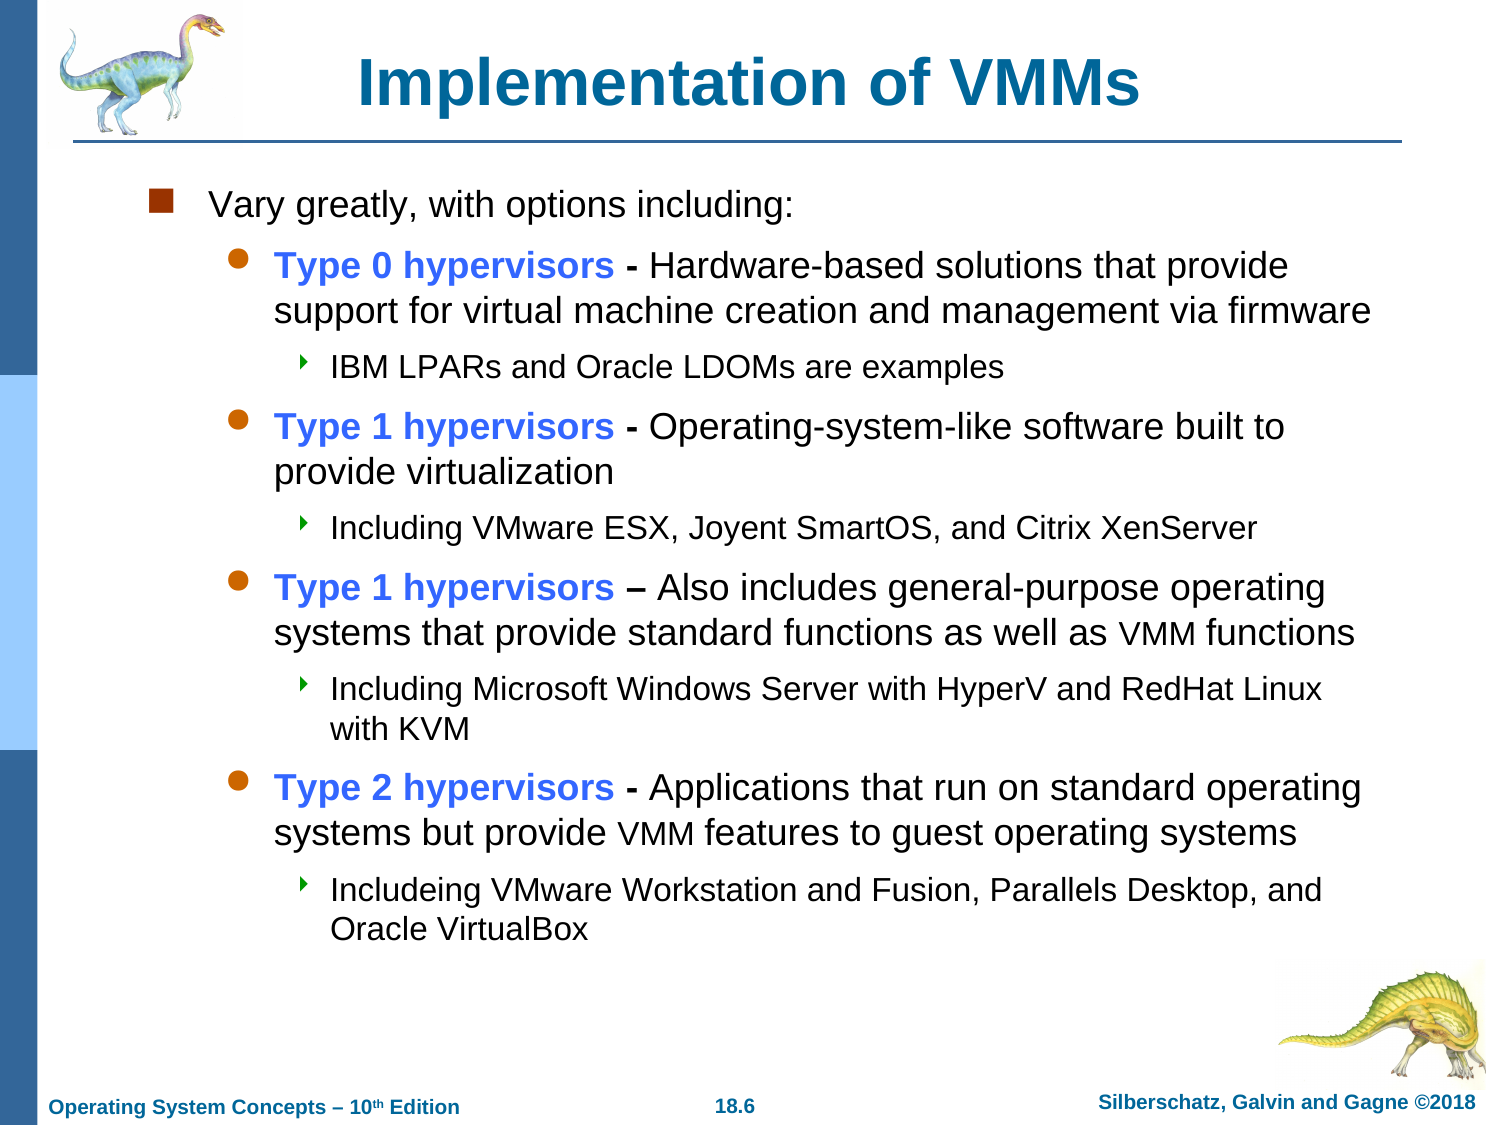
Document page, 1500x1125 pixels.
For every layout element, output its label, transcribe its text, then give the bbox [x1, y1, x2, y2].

picture [1275, 959, 1486, 1090]
picture [1415, 1094, 1423, 1099]
picture [46, 0, 243, 149]
list Vary greatly, with options including: Type 0 hypervisors - Hardware-based solutions that provide support for virtual machine creation and management via firmware IBM LPARs and Oracle LDOMs are examples Type 1 hypervisors - Operating-system-like software built to provide virtualization Including VMware ESX, Joyent SmartOS, and Citrix XenServer Type 1 hypervisors – Also includes general-purpose operating systems that provide standard functions as well as VMM functions Including Microsoft Windows Server with HyperV and RedHat Linux with KVM Type 2 hypervisors - Applications that run on standard operating systems but provide VMM features to guest operating systems Includeing VMware Workstation and Fusion, Parallels Desktop, and Oracle VirtualBox [136, 172, 1396, 963]
title Implementation of VMMs [75, 31, 1426, 127]
